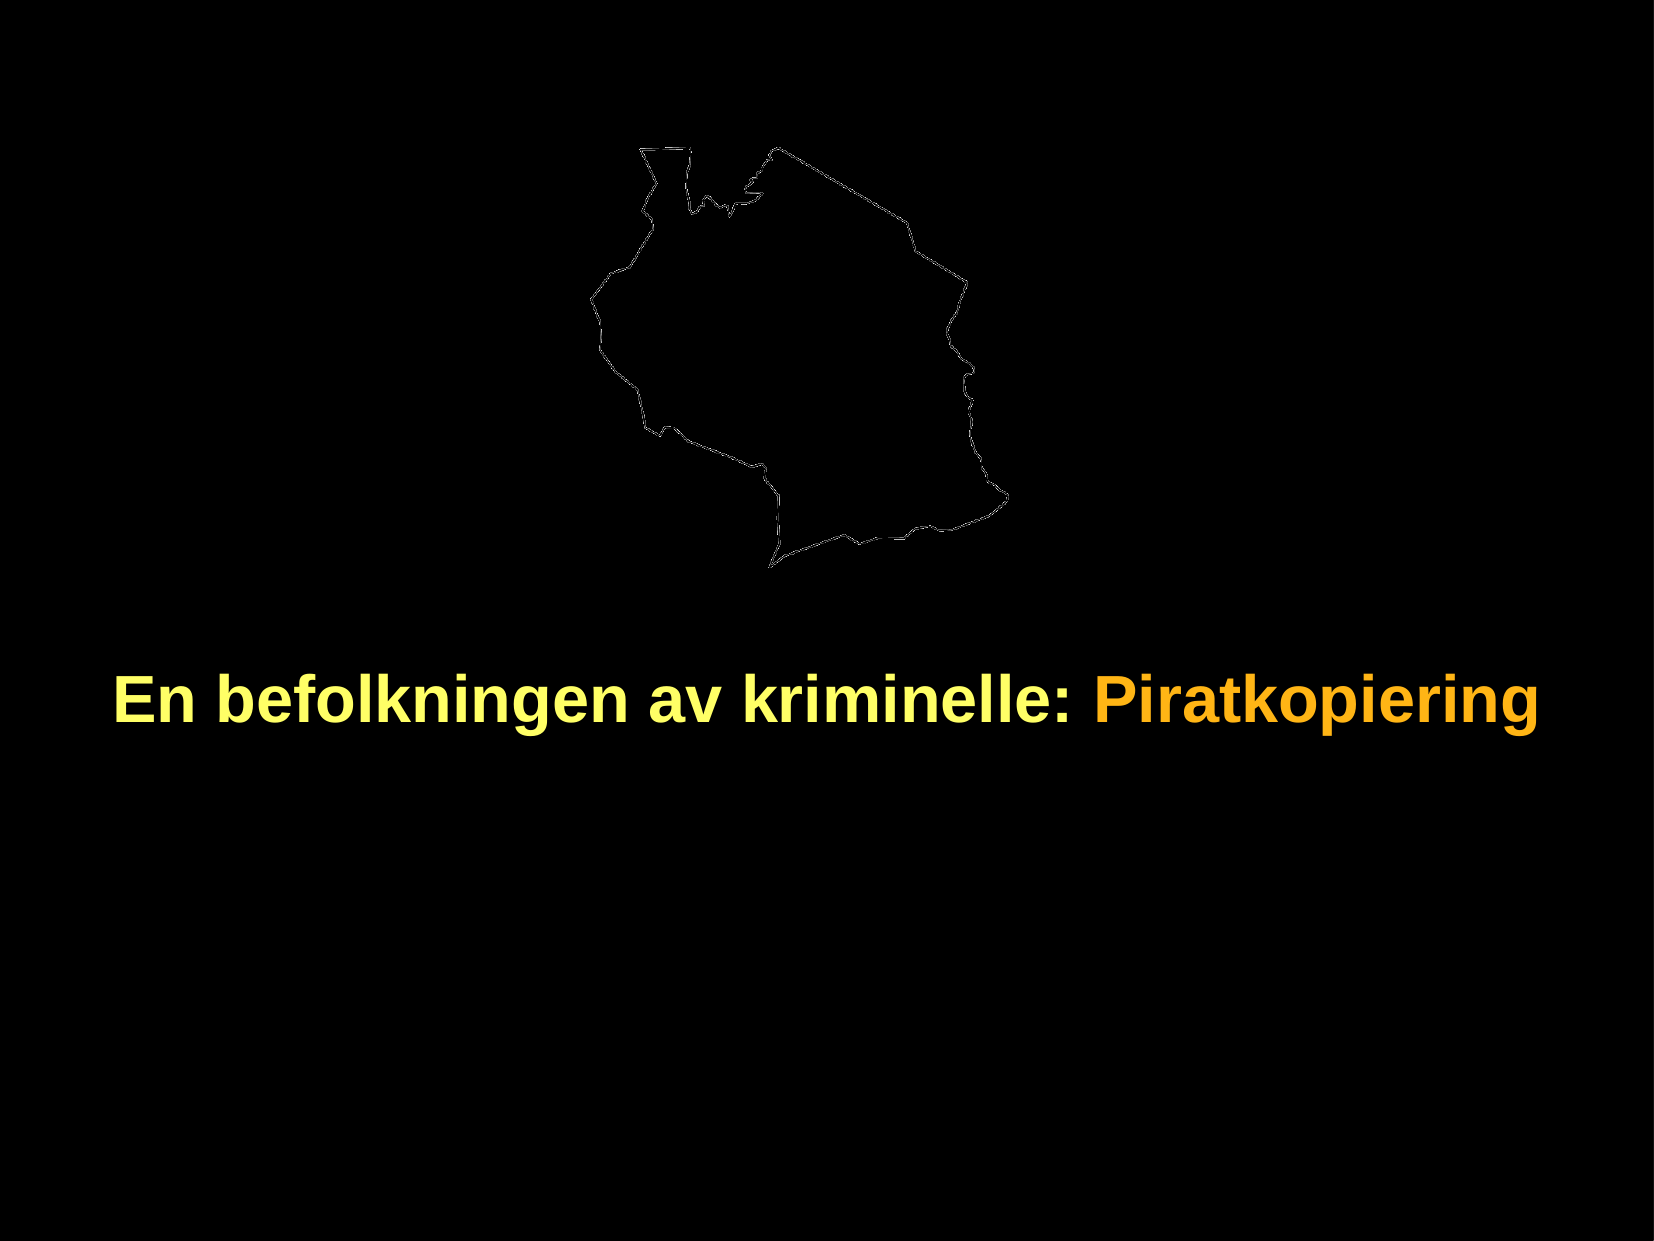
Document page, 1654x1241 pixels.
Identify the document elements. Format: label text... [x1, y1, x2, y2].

subtitle En befolkningen av kriminelle: Piratkopiering [82, 297, 1571, 1102]
picture [590, 147, 1009, 568]
